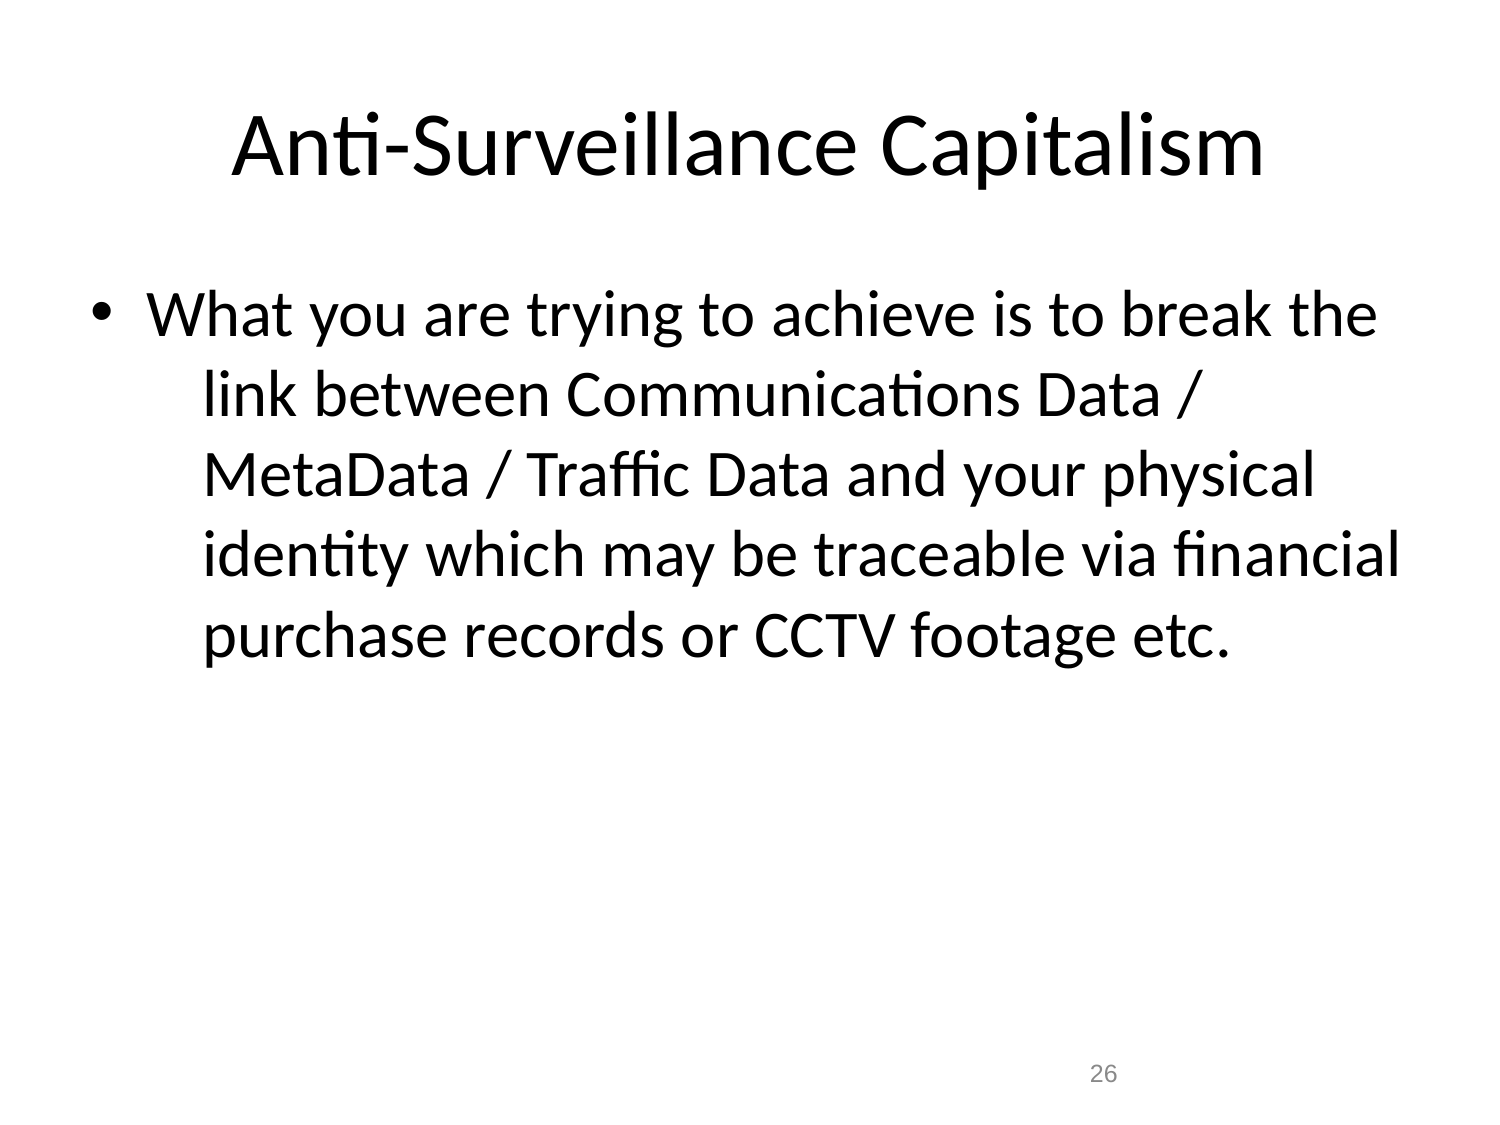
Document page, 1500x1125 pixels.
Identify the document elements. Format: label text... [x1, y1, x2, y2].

text_box 18 [1074, 1042, 1426, 1103]
title Anti-Surveillance Capitalism [75, 45, 1426, 233]
list What you are trying to achieve is to break the link between Communications Data / MetaData / Traffic Data and your physical identity which may be traceable via financial purchase records or CCTV footage etc. [75, 262, 1426, 1005]
